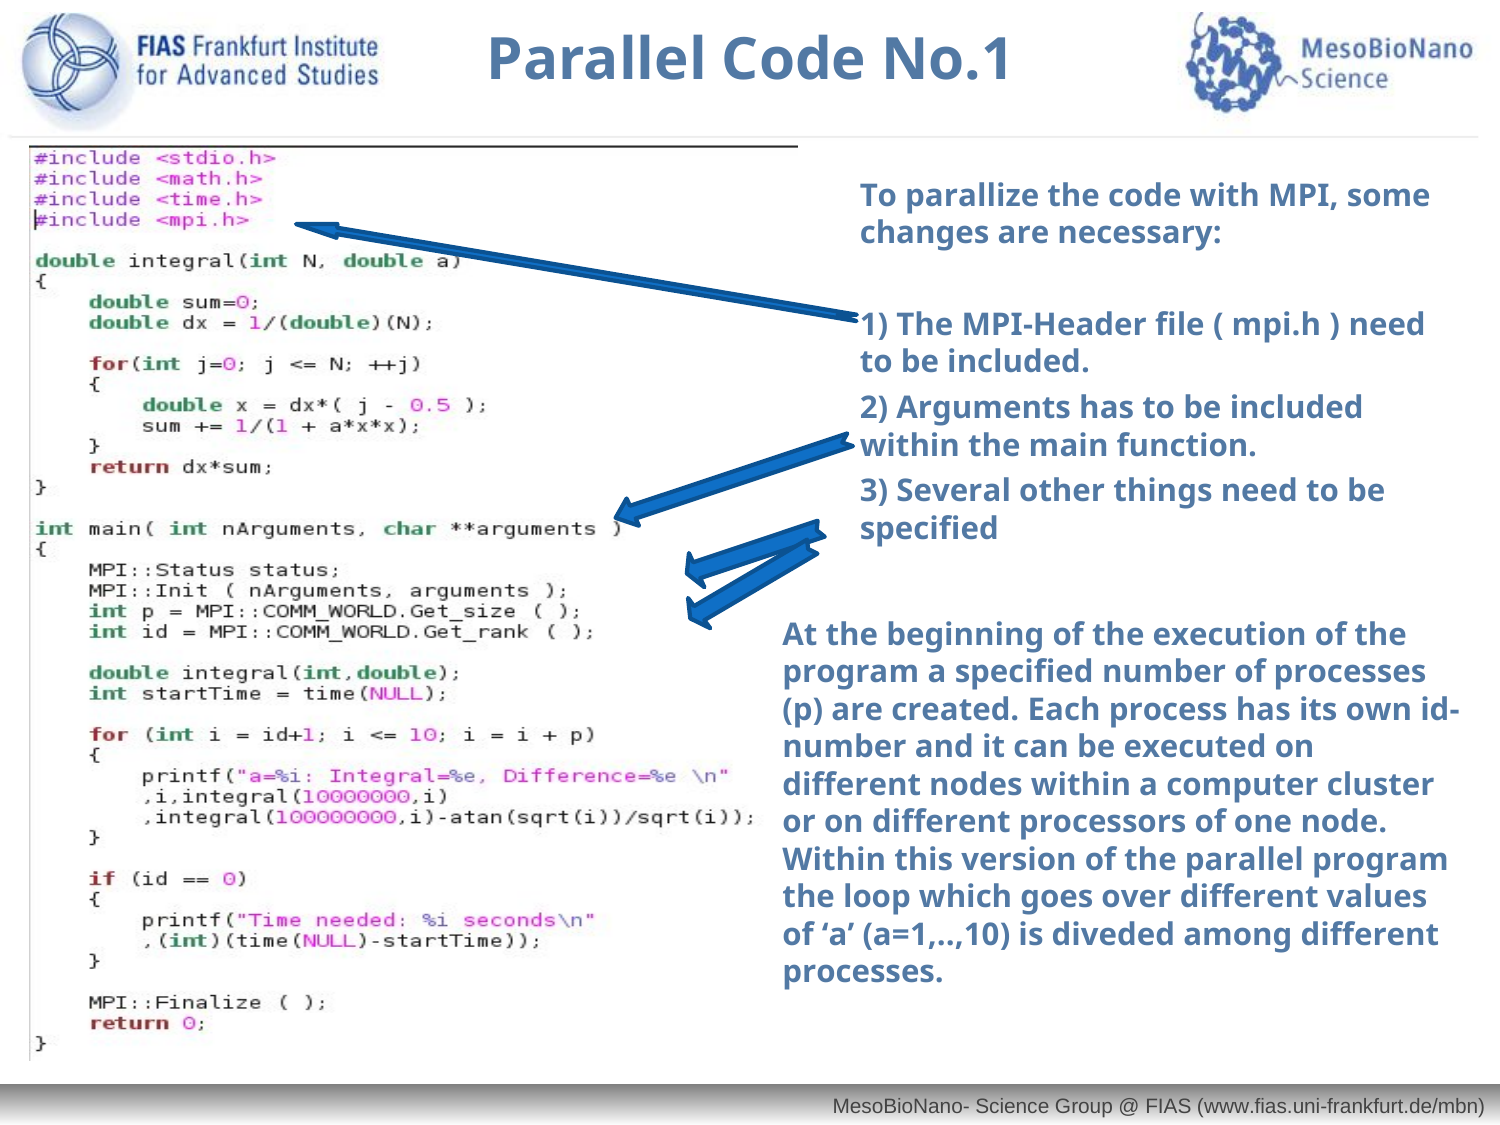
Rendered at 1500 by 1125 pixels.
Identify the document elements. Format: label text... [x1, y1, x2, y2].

text_box [295, 223, 857, 322]
text_box At the beginning of the execution of the program a specified number of processes (p) are created. Each process has its own id-number and it can be executed on different nodes within a computer cluster or on different processors of one node. Within this version of the parallel program the loop which goes over different values of ‘a’ (a=1,..,10) is diveded among different processes. [767, 606, 1477, 1034]
text_box [686, 520, 825, 629]
text_box To parallize the code with MPI, some changes are necessary: The MPI-Header file ( mpi.h ) need to be included. Arguments has to be included within the main function. Several other things need to be specified [844, 167, 1466, 553]
picture [29, 145, 798, 1061]
title Parallel Code No.1 [0, 0, 1499, 142]
text_box [615, 433, 853, 526]
